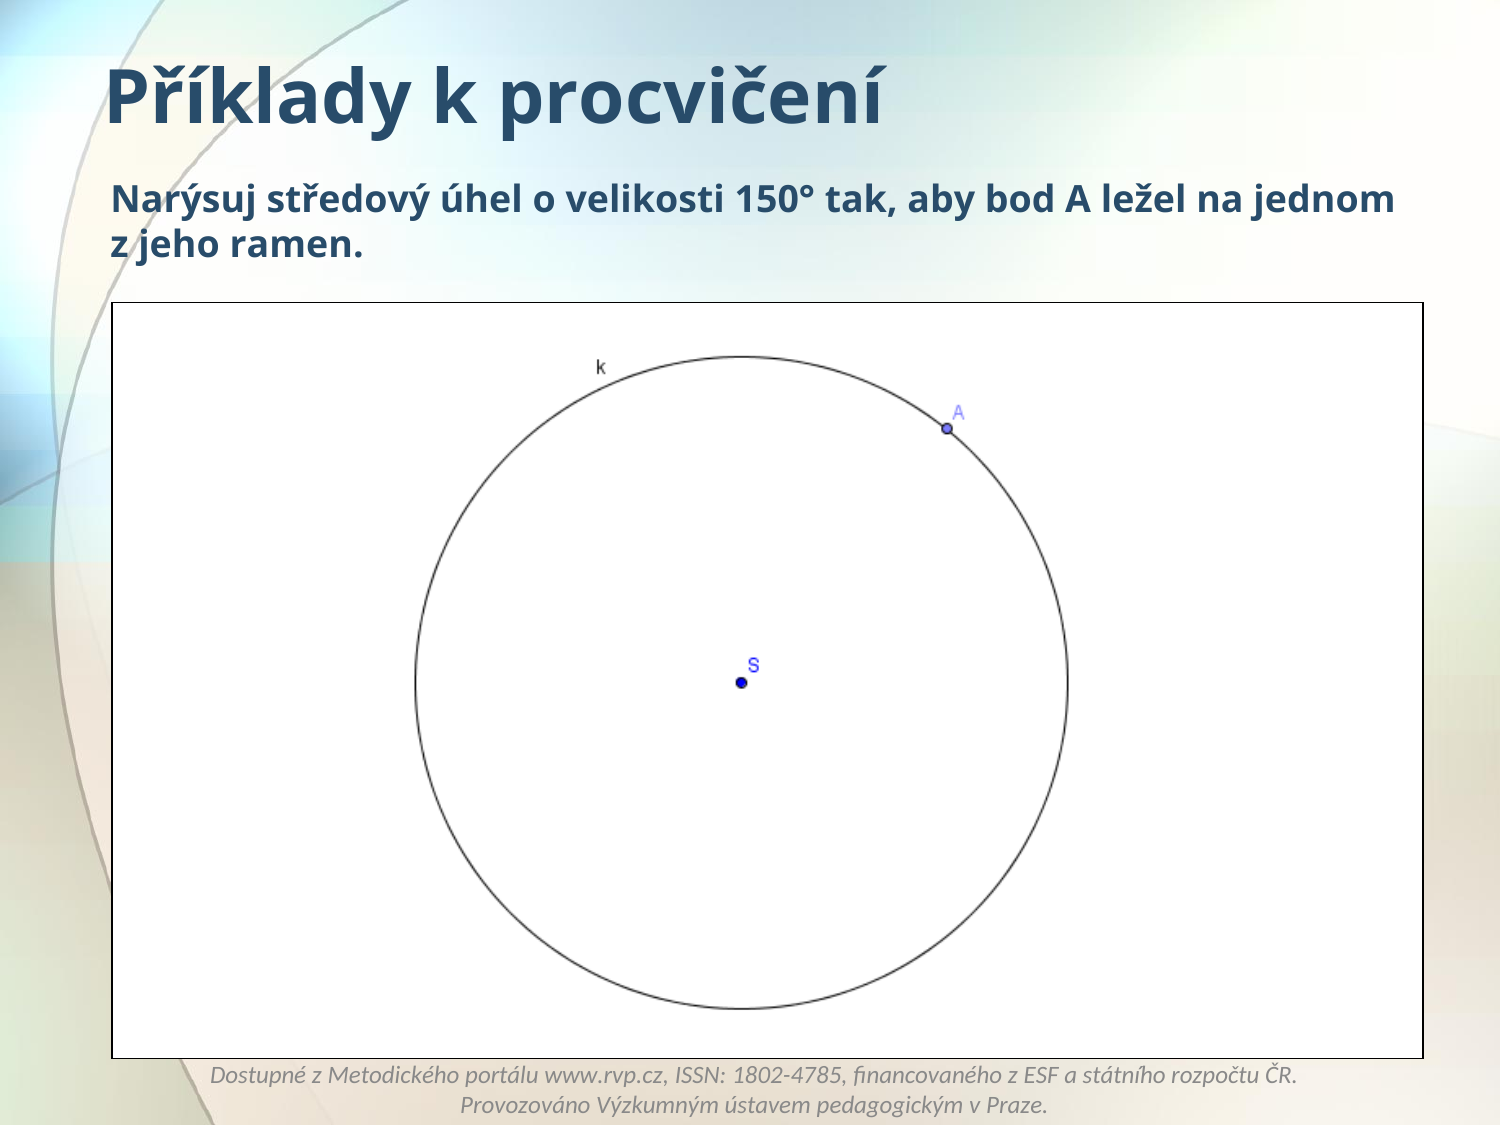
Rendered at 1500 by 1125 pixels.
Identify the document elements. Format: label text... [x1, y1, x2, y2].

text_box [112, 302, 1424, 1059]
title Příklady k procvičení [88, 54, 1424, 150]
picture [0, 0, 1500, 1125]
text_box Narýsuj středový úhel o velikosti 150° tak, aby bod A ležel na jednom z jeho ramen. [95, 172, 1471, 268]
